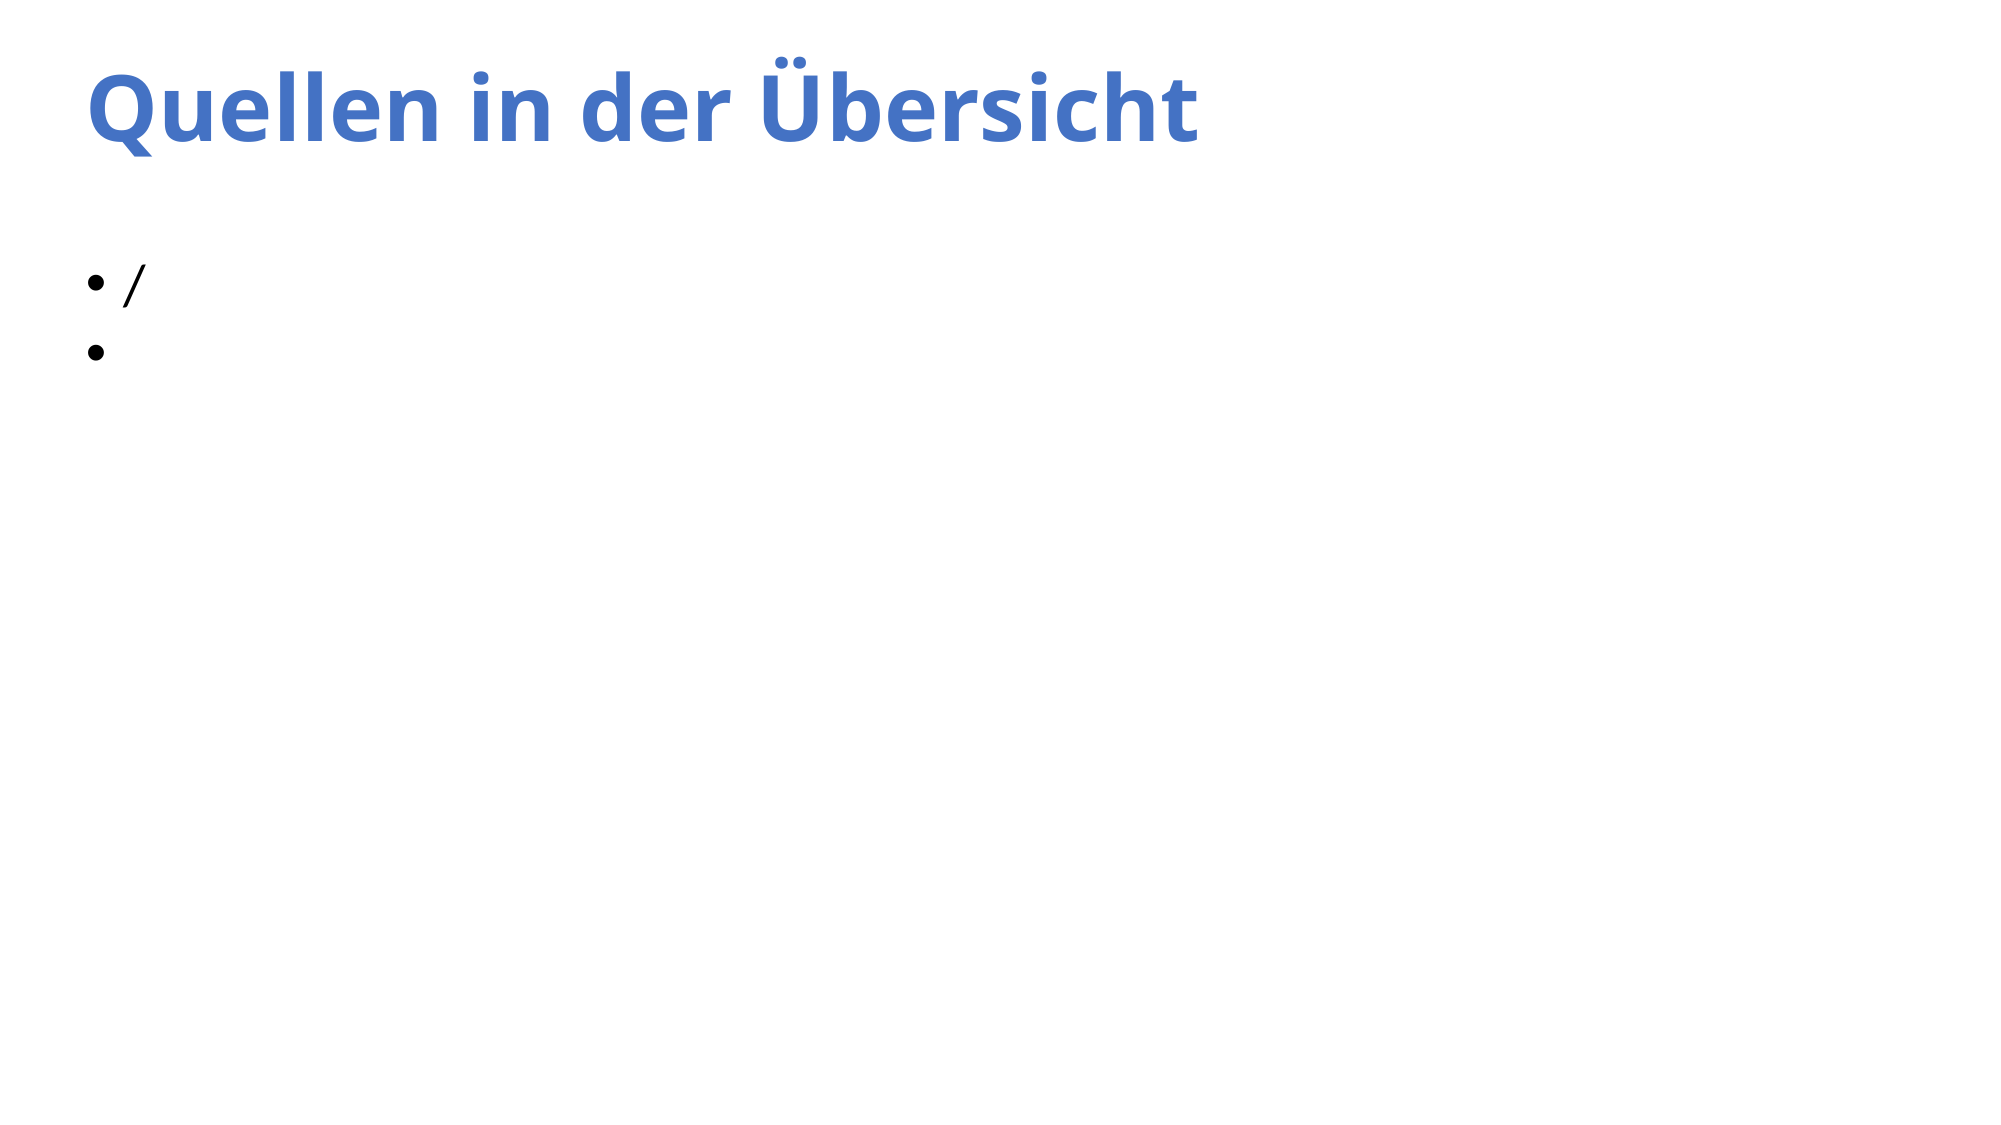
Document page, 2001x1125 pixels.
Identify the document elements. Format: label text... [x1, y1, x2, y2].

list / [70, 239, 1985, 997]
title Quellen in der Übersicht [70, 0, 1985, 225]
